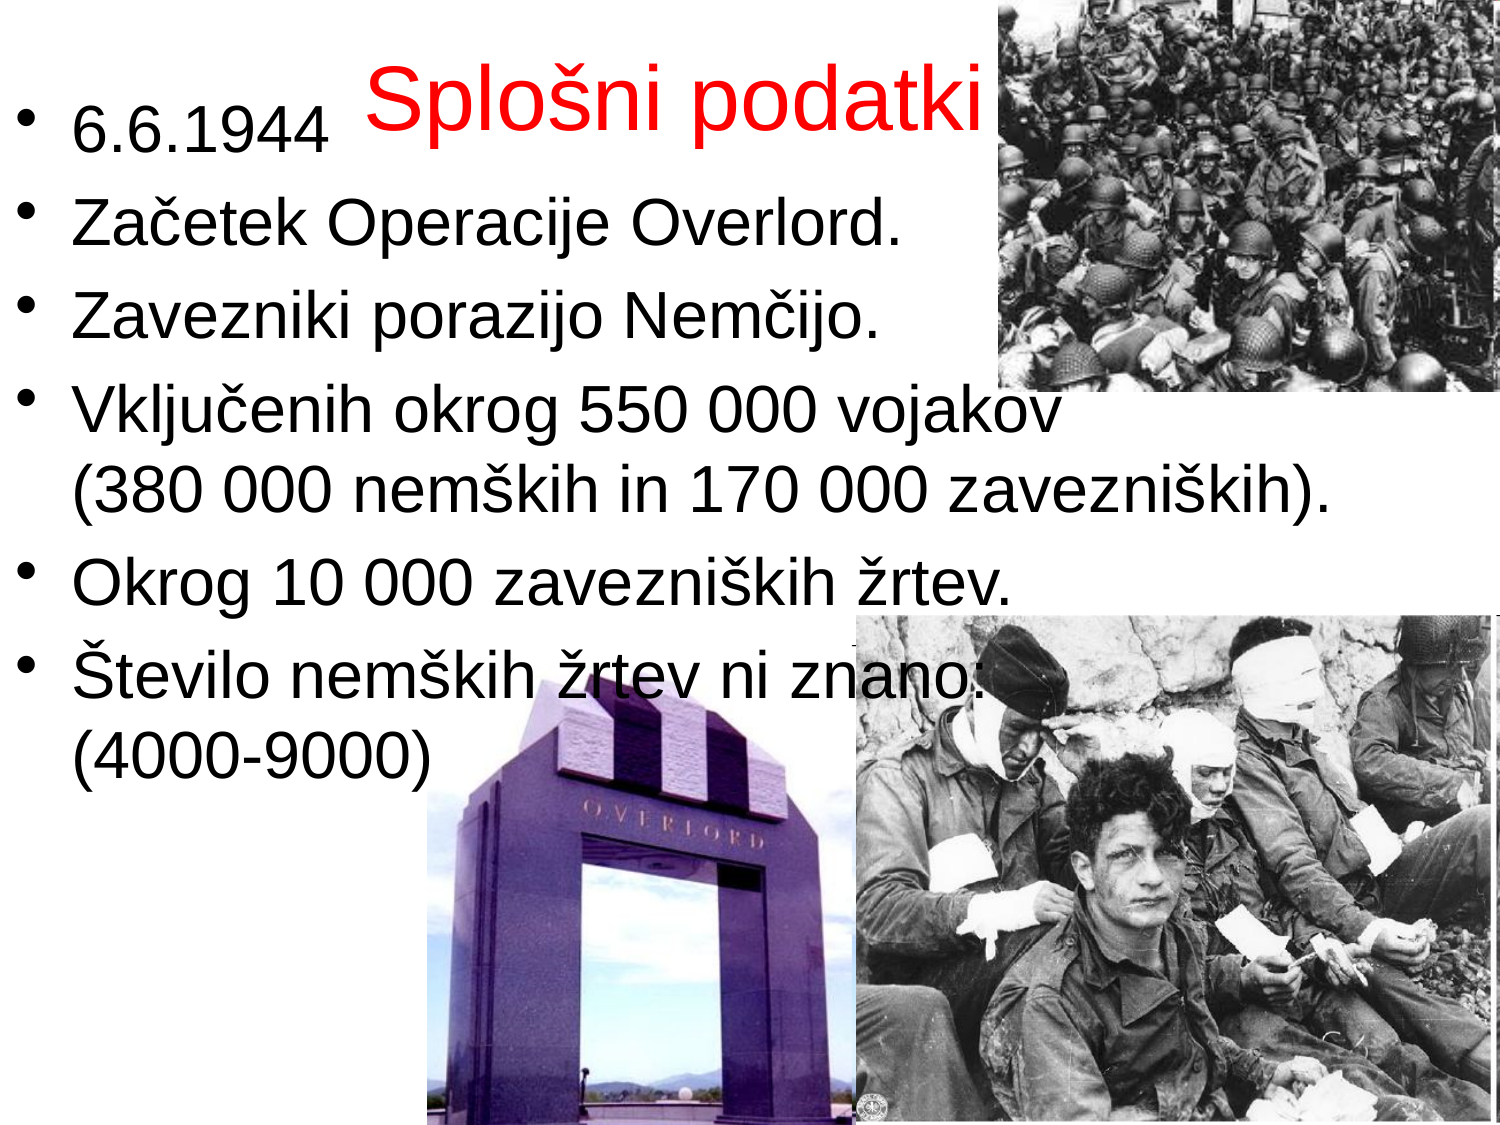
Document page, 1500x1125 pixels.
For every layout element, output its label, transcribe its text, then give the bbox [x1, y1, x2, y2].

picture [998, 0, 1500, 392]
list 6.6.1944 Začetek Operacije Overlord. Zavezniki porazijo Nemčijo. Vključenih okrog 550 000 vojakov (380 000 nemških in 170 000 zavezniških). Okrog 10 000 zavezniških žrtev. Število nemških žrtev ni znano: (4000-9000) [0, 188, 1350, 821]
picture [427, 615, 1500, 1125]
title Splošni podatki [0, 0, 998, 188]
